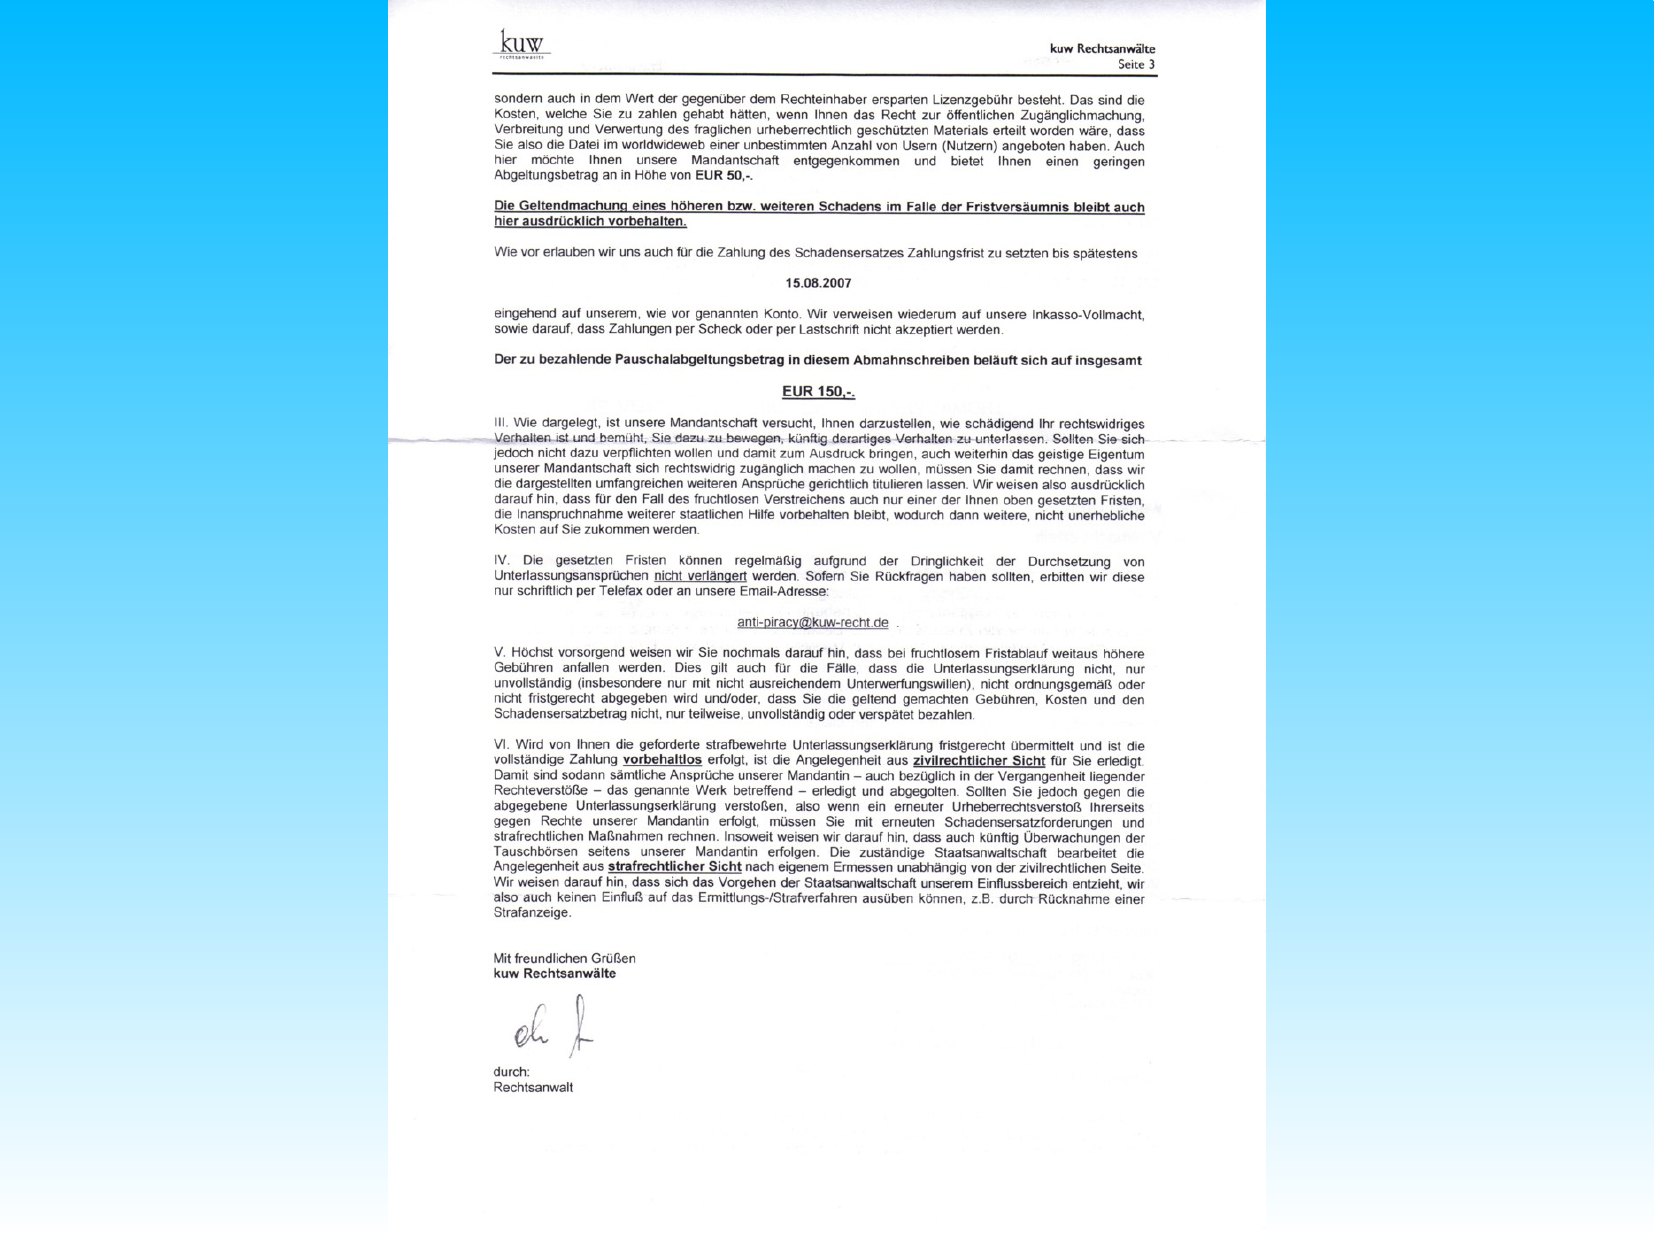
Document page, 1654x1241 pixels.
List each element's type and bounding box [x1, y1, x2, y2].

picture [388, 0, 1266, 1236]
